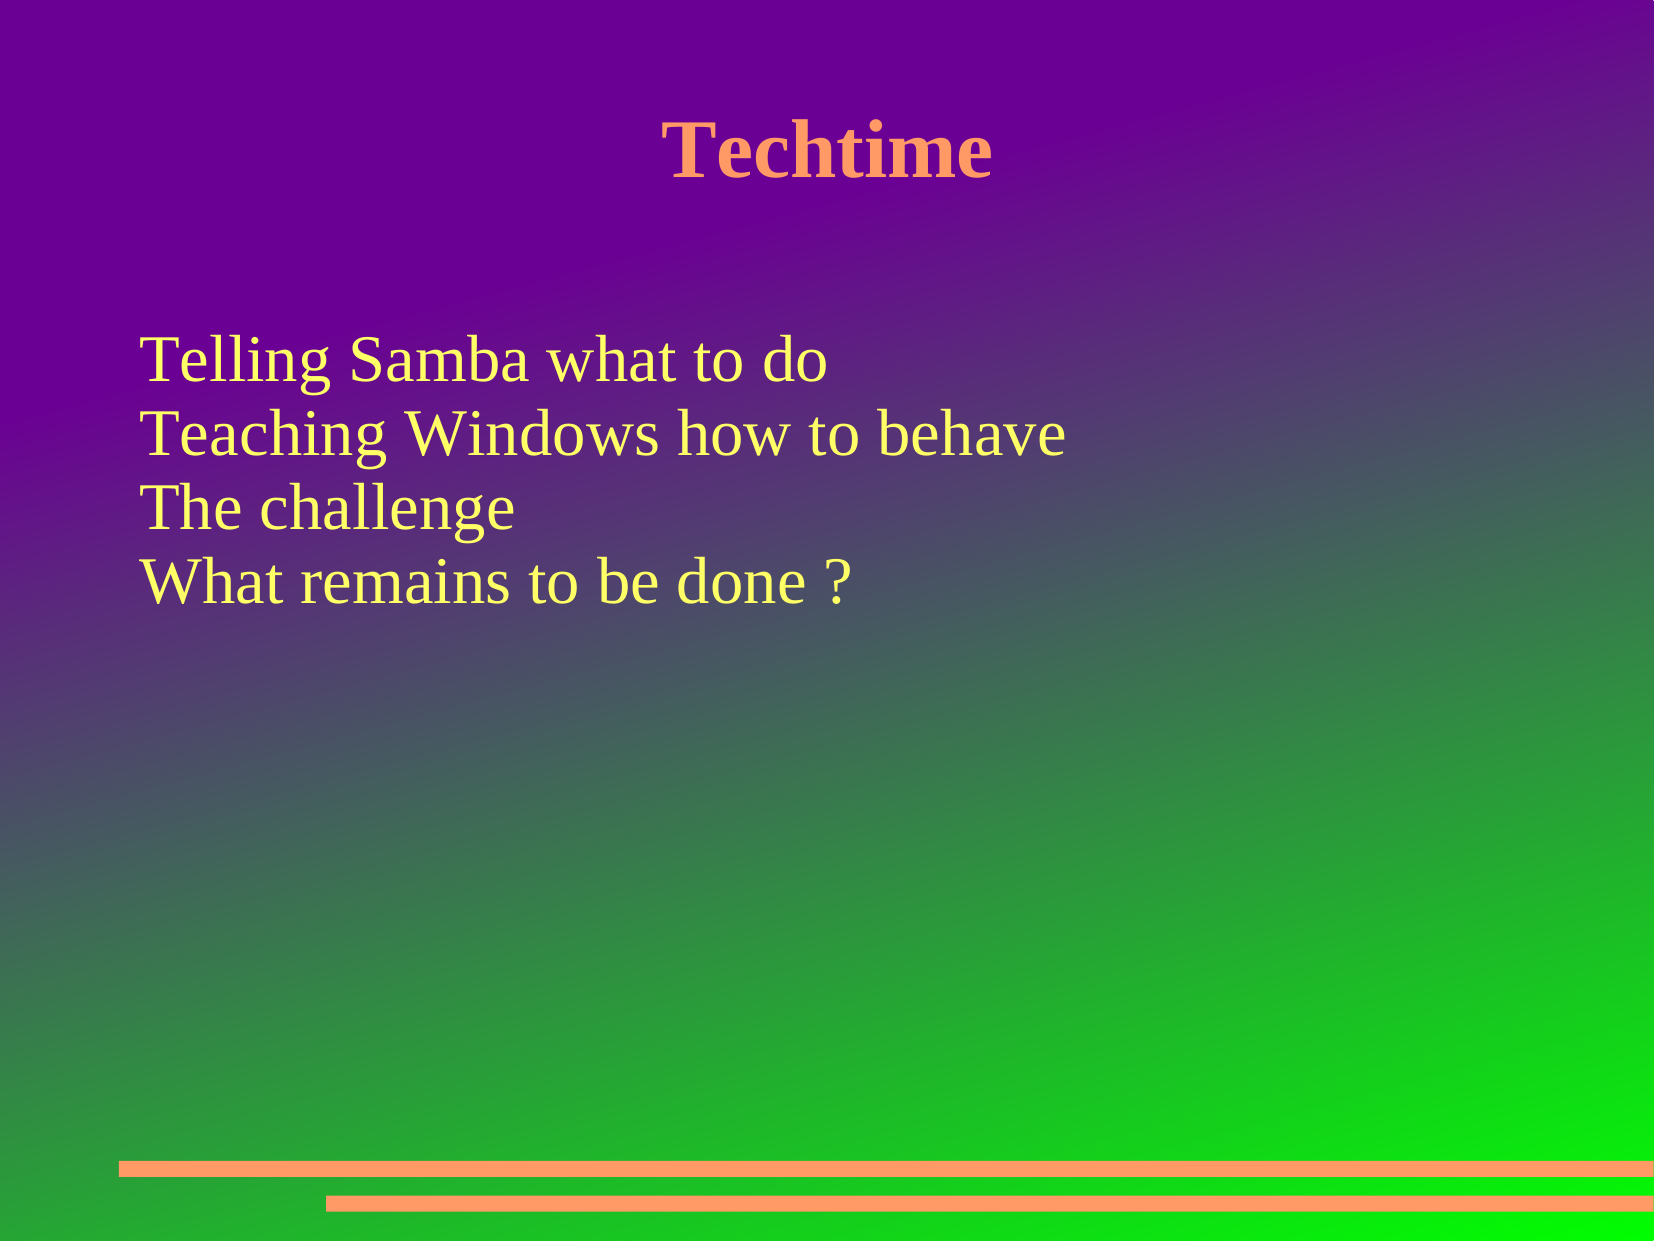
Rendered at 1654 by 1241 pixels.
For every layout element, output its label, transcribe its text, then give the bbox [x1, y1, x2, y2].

title Techtime [121, 46, 1534, 254]
list Telling Samba what to do Teaching Windows how to behave The challenge What remains to be done ? [121, 322, 1561, 1133]
